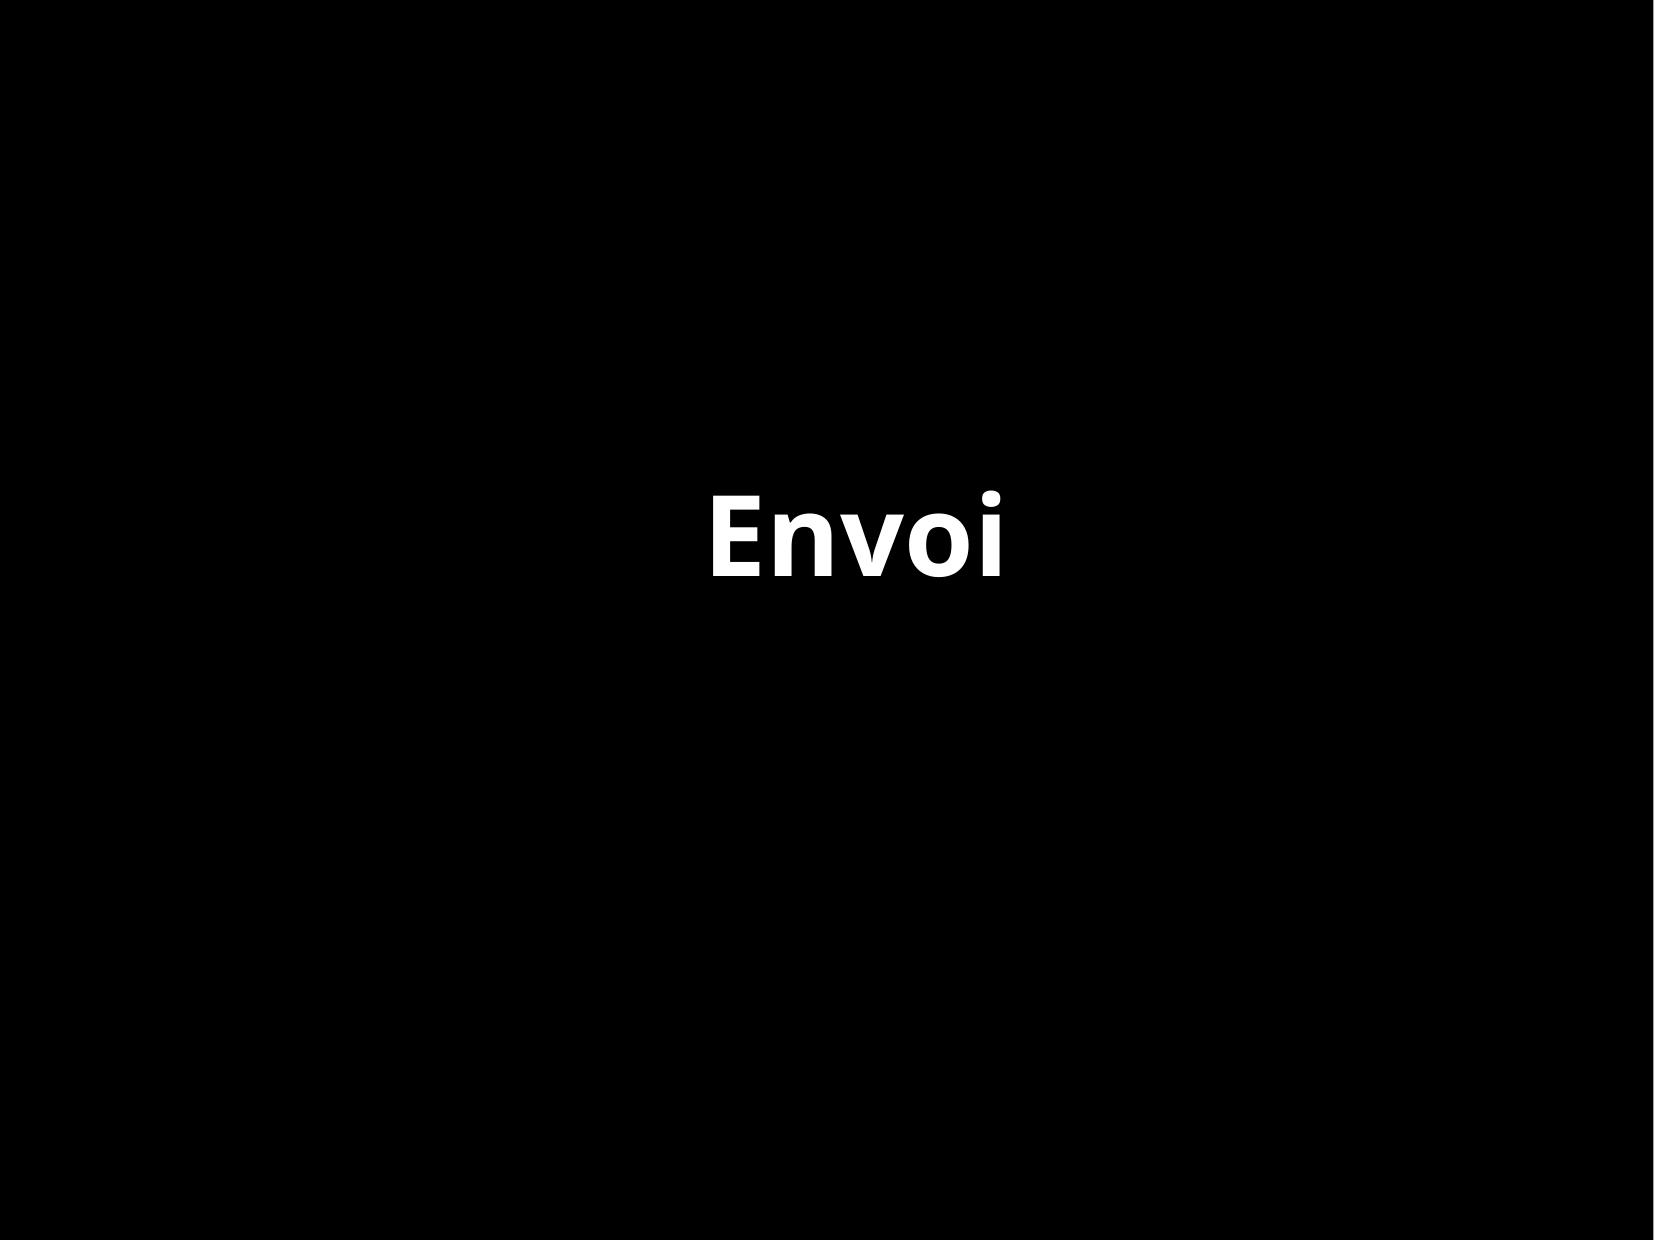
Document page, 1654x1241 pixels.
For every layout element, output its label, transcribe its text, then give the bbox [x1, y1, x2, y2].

text_box Envoi [88, 88, 1625, 975]
